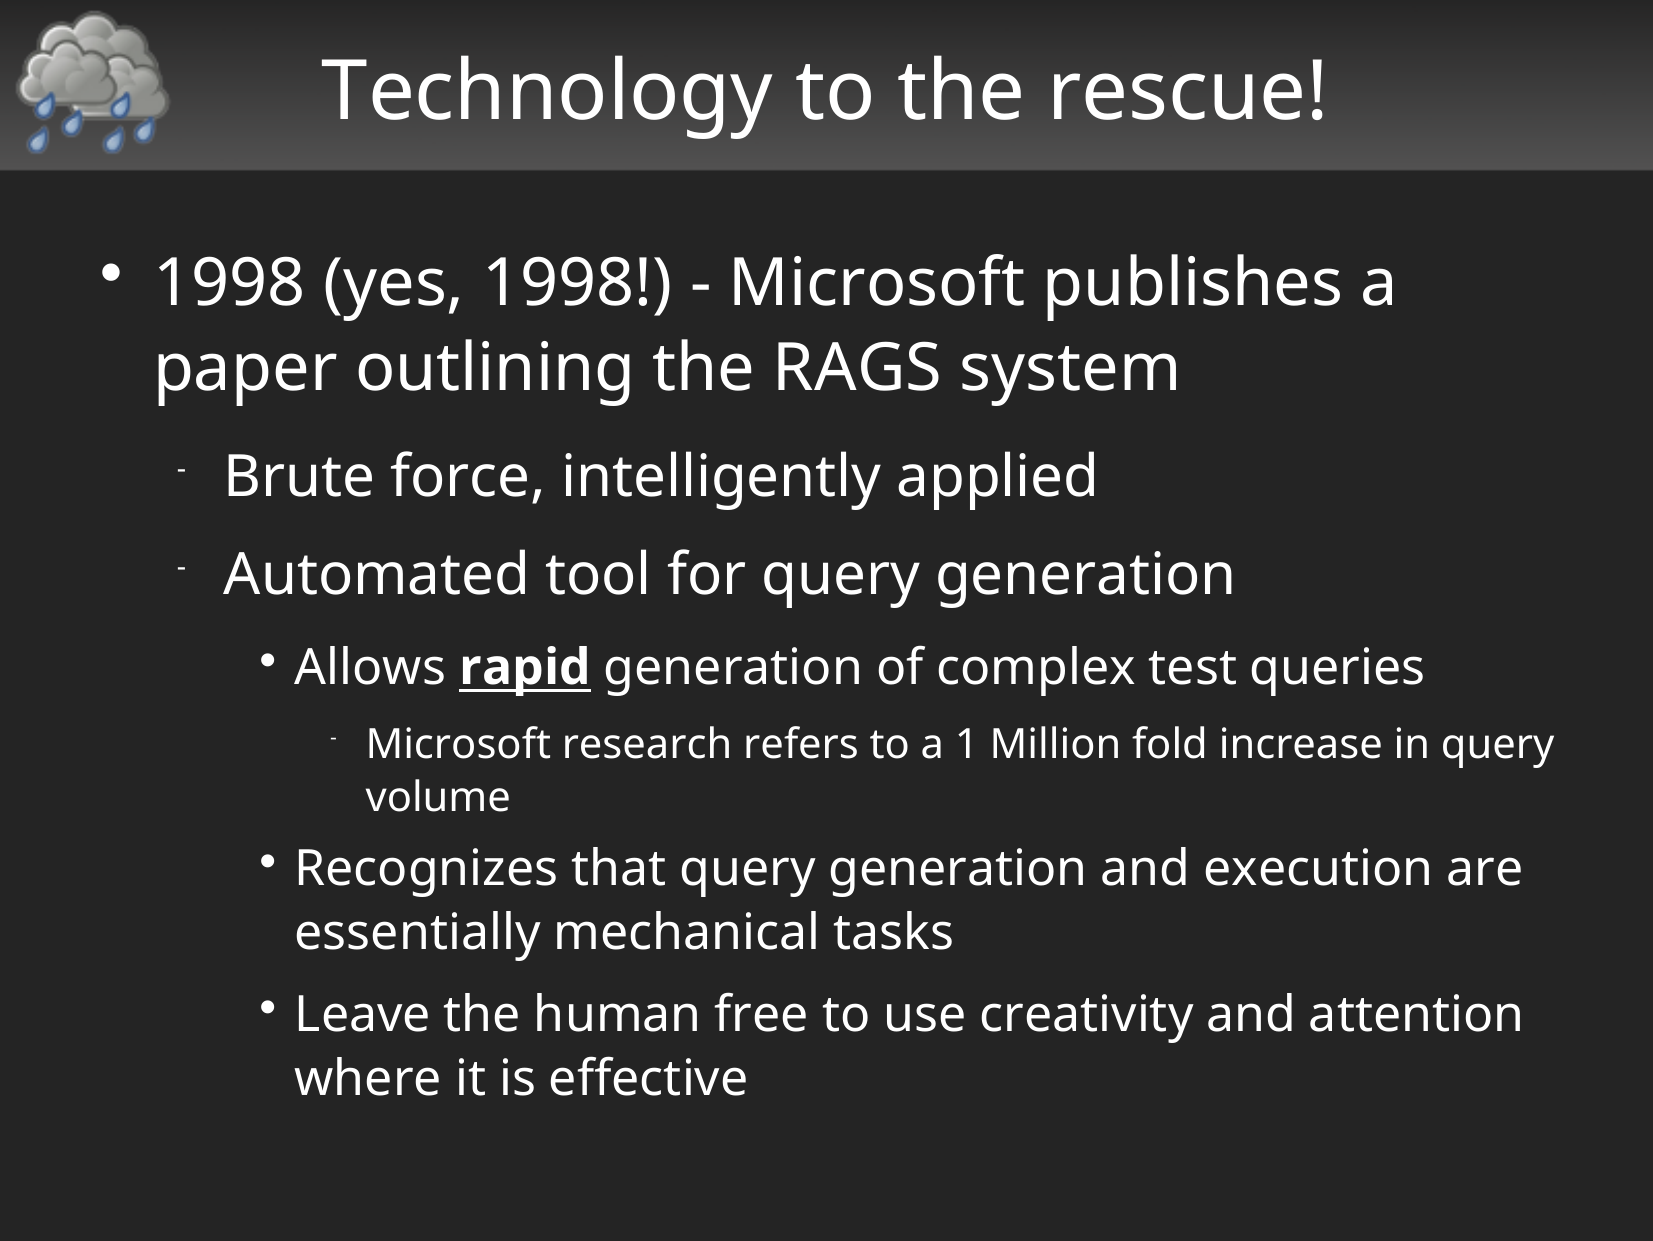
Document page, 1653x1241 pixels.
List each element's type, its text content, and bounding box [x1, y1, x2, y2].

picture [0, 0, 1653, 1241]
list 1998 (yes, 1998!) - Microsoft publishes a paper outlining the RAGS system Brute force, intelligently applied Automated tool for query generation Allows rapid generation of complex test queries Microsoft research refers to a 1 Million fold increase in query volume Recognizes that query generation and execution are essentially mechanical tasks Leave the human free to use creativity and attention where it is effective [82, 236, 1570, 1042]
title Technology to the rescue! [82, 39, 1570, 137]
